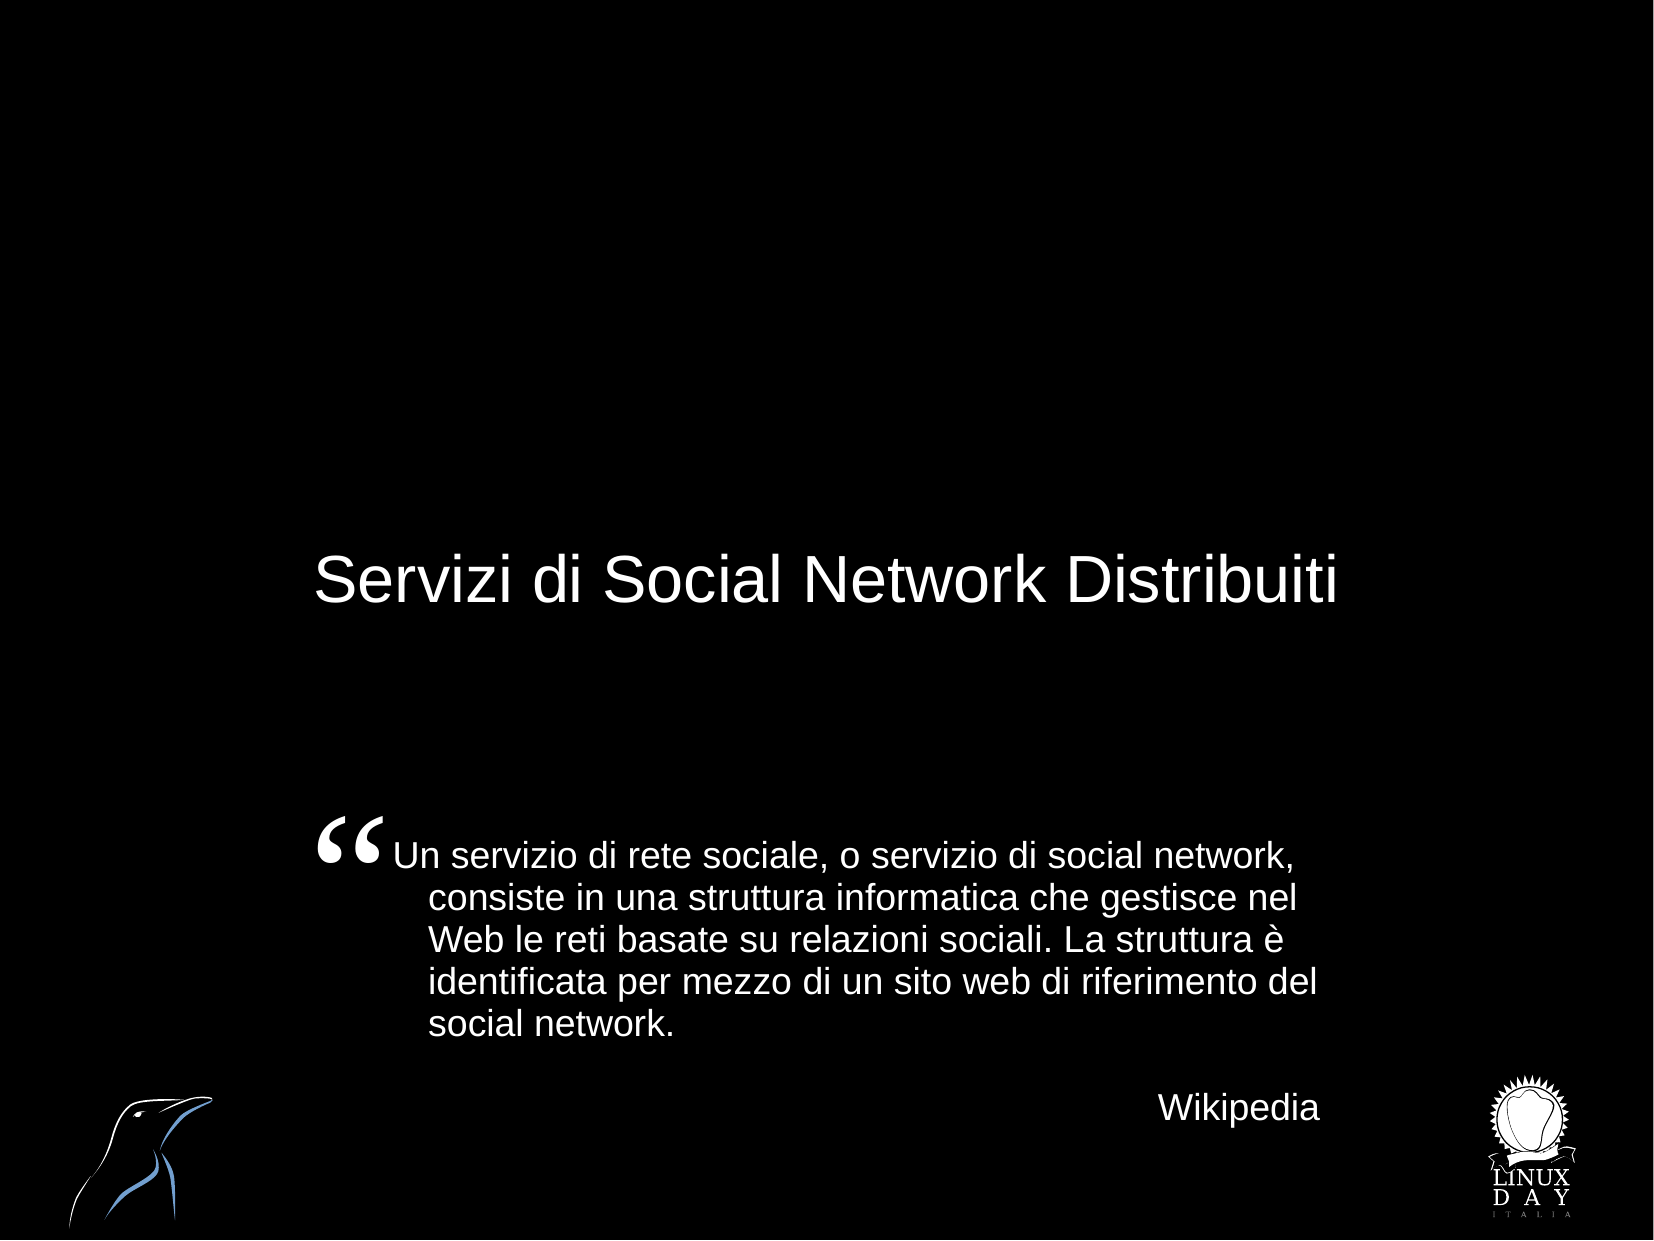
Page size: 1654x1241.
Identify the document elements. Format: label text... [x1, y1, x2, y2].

text_box Un servizio di rete sociale, o servizio di social network, consiste in una struttura informatica che gestisce nel Web le reti basate su relazioni sociali. La struttura è identificata per mezzo di un sito web di riferimento del social network. Wikipedia [377, 826, 1335, 1136]
text_box “ [295, 767, 367, 986]
subtitle Servizi di Social Network Distribuiti [82, 49, 1571, 1109]
